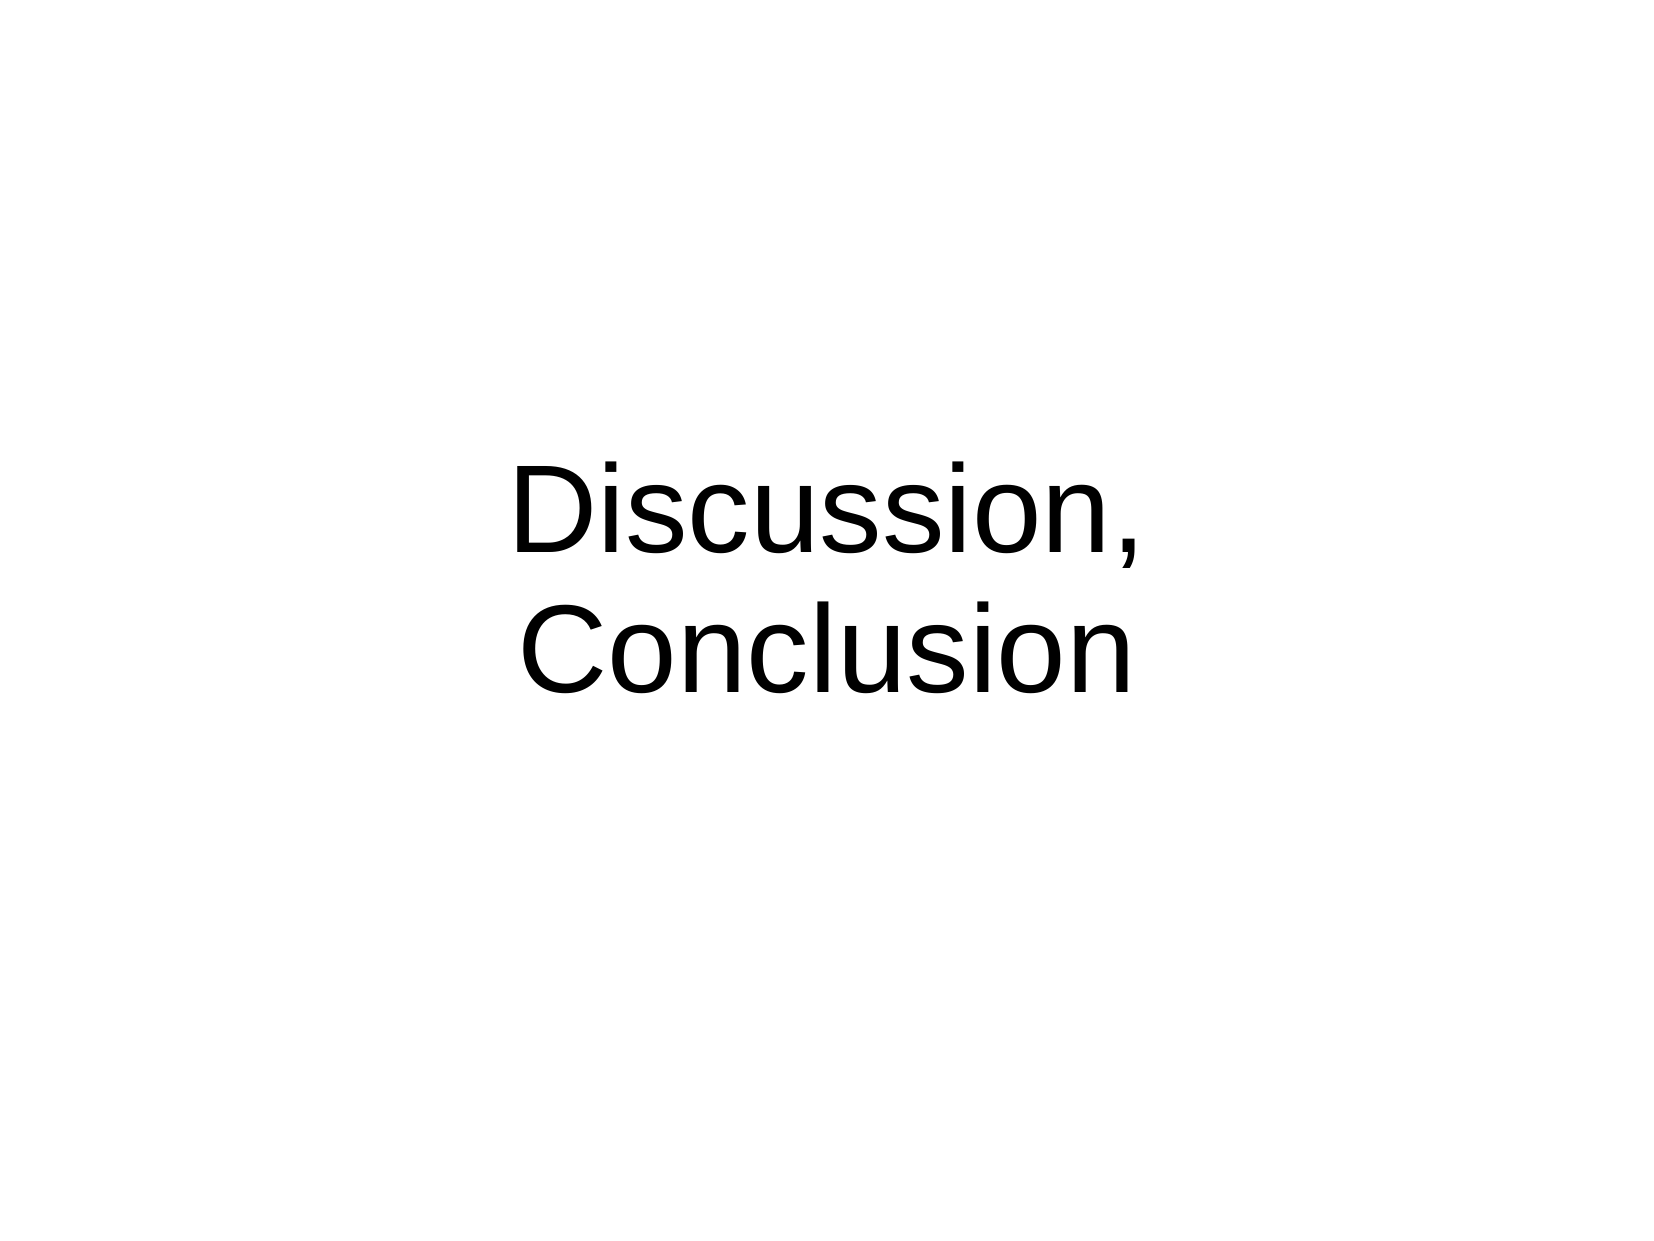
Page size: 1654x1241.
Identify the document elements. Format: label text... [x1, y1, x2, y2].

subtitle Discussion, Conclusion [82, 56, 1571, 1102]
